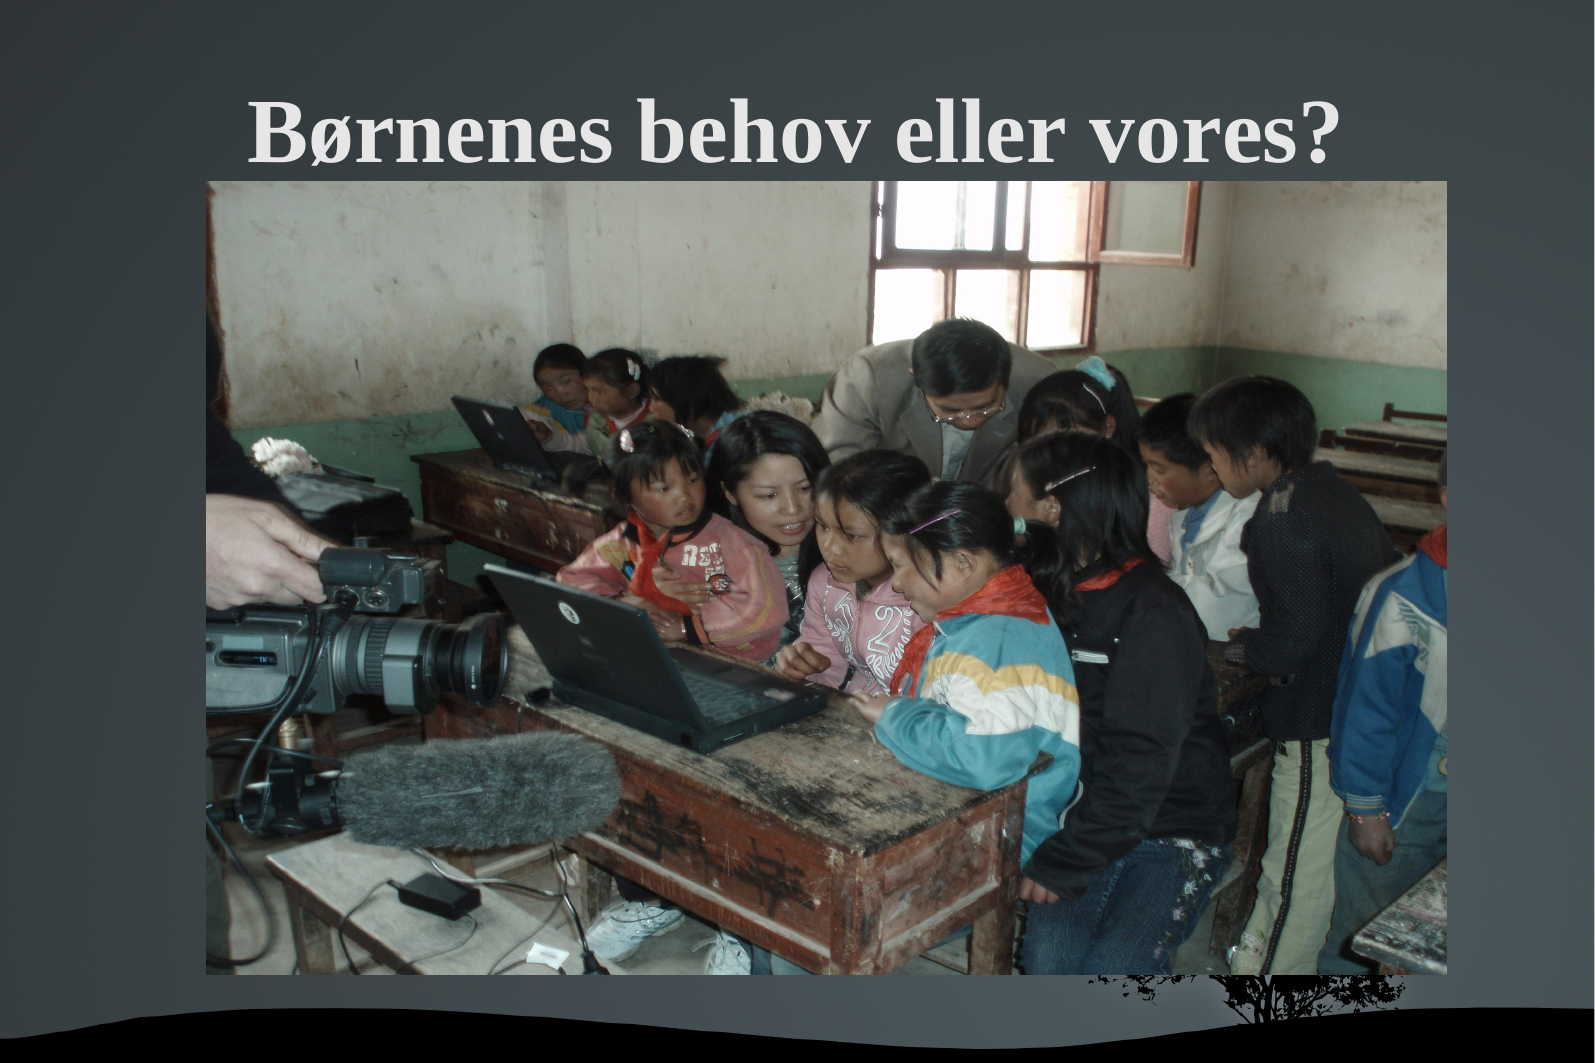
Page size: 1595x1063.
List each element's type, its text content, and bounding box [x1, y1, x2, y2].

title Børnenes behov eller vores? [79, 31, 1515, 231]
picture [0, 0, 1595, 1063]
